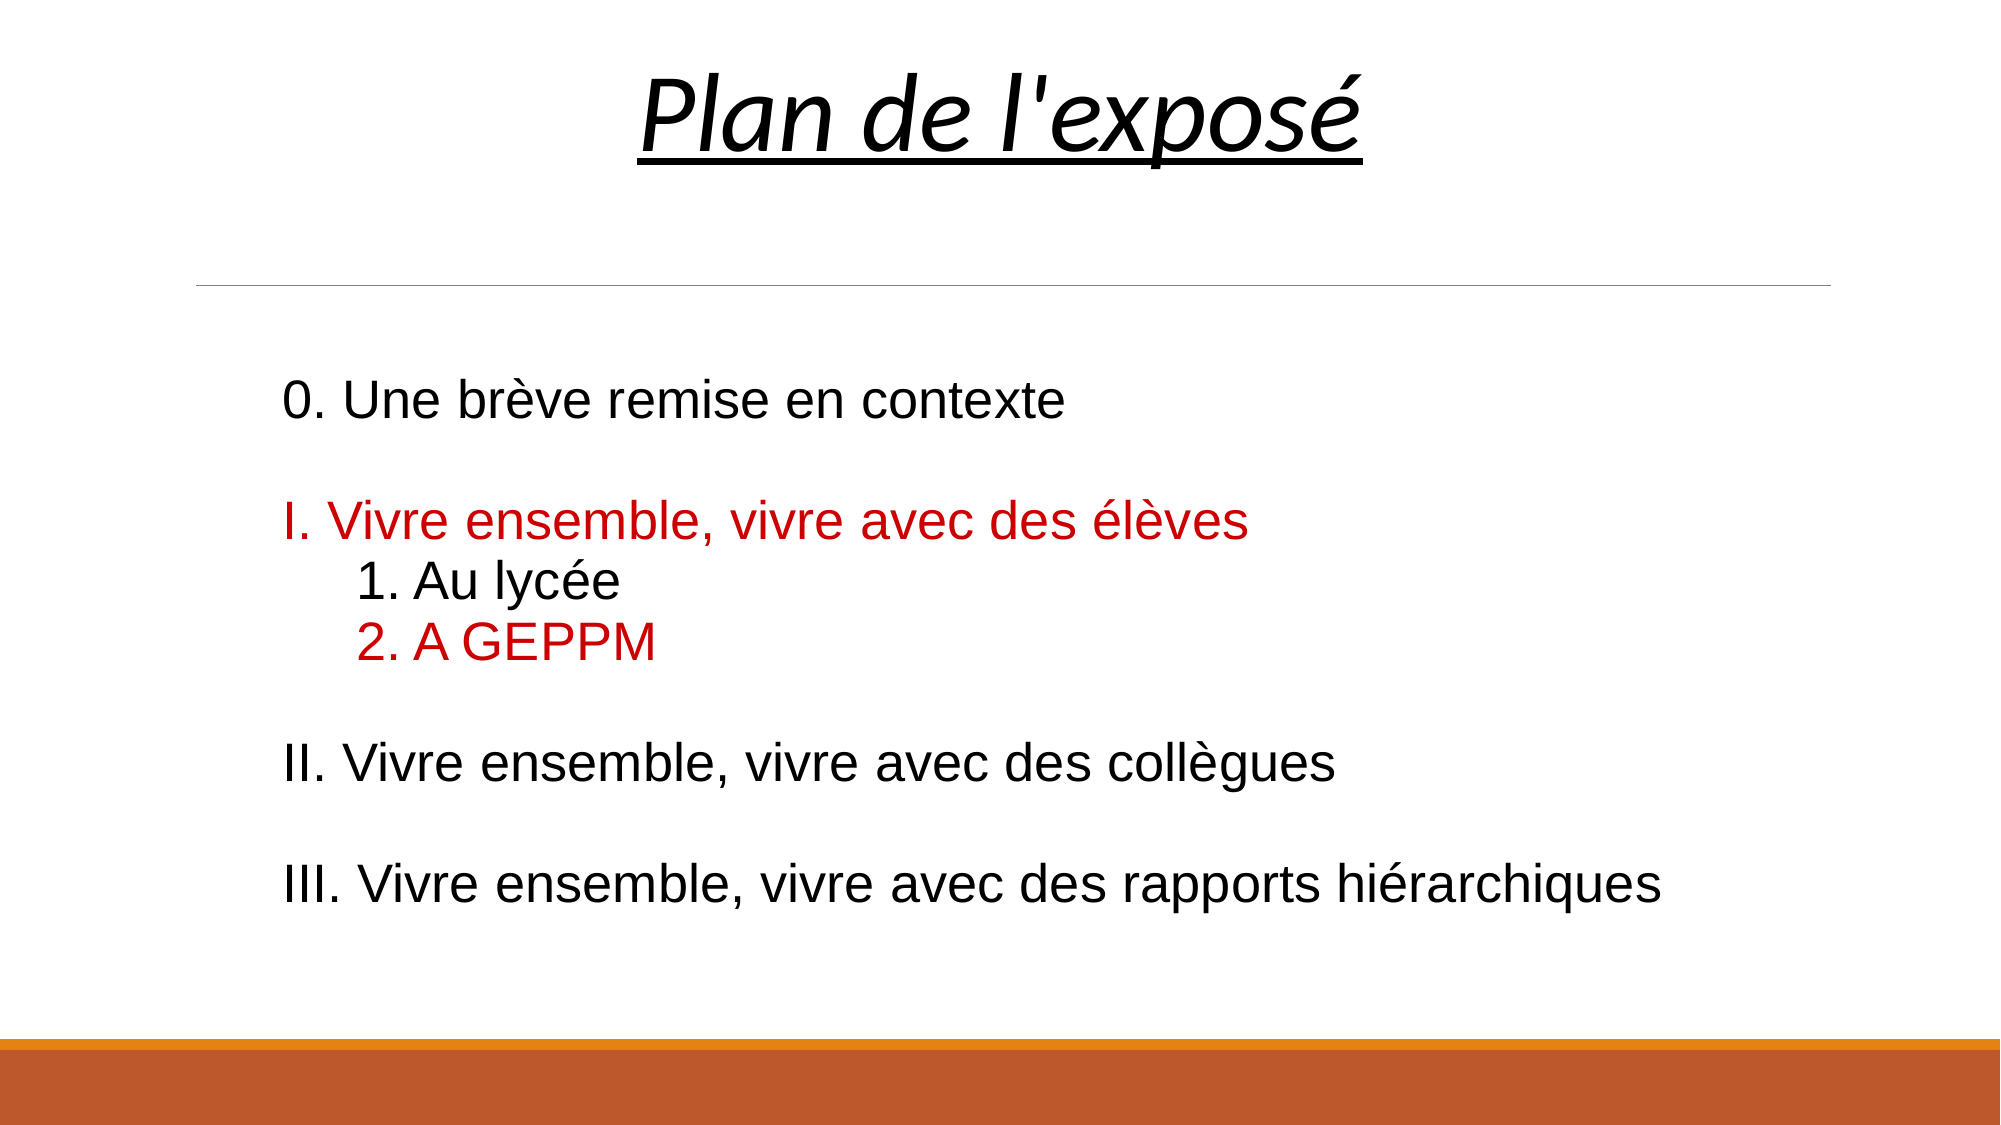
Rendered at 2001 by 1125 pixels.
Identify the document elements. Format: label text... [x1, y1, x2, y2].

text_box 0. Une brève remise en contexte I. Vivre ensemble, vivre avec des élèves 1. Au lycée 2. A GEPPM II. Vivre ensemble, vivre avec des collègues III. Vivre ensemble, vivre avec des rapports hiérarchiques [267, 361, 1733, 922]
text_box Plan de l'exposé [190, 59, 1810, 212]
